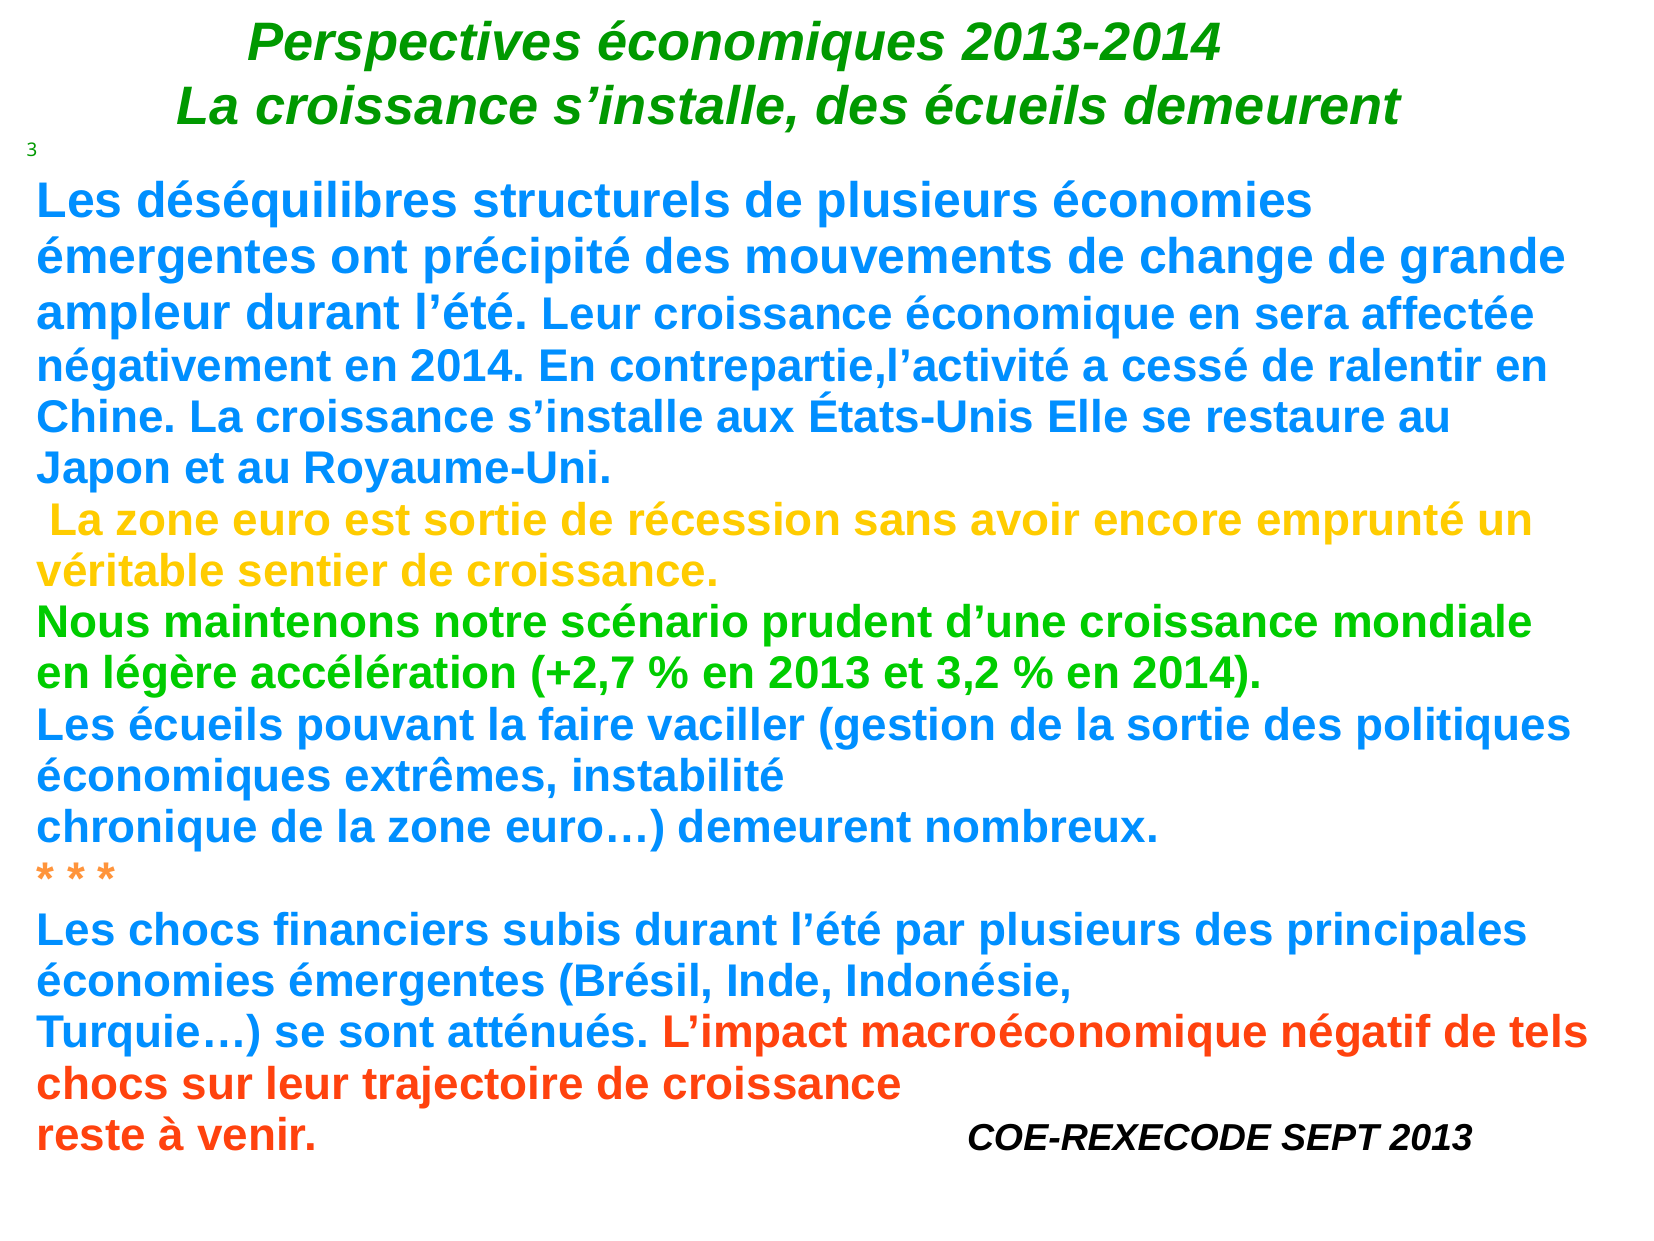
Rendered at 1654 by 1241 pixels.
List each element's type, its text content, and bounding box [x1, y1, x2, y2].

text_box Les déséquilibres structurels de plusieurs économies émergentes ont précipité des mouvements de change de grande ampleur durant l’été. Leur croissance économique en sera affectée négativement en 2014. En contrepartie,l’activité a cessé de ralentir en Chine. La croissance s’installe aux États-Unis Elle se restaure au Japon et au Royaume-Uni. La zone euro est sortie de récession sans avoir encore emprunté un véritable sentier de croissance. Nous maintenons notre scénario prudent d’une croissance mondiale en légère accélération (+2,7 % en 2013 et 3,2 % en 2014). Les écueils pouvant la faire vaciller (gestion de la sortie des politiques économiques extrêmes, instabilité chronique de la zone euro…) demeurent nombreux. * * * Les chocs financiers subis durant l’été par plusieurs des principales économies émergentes (Brésil, Inde, Indonésie, Turquie…) se sont atténués. L’impact macroéconomique négatif de tels chocs sur leur trajectoire de croissance reste à venir. COE-REXECODE SEPT 2013 [21, 165, 1607, 1240]
text_box Perspectives économiques 2013-2014 La croissance s’installe, des écueils demeurent 3 [11, 0, 1619, 1134]
